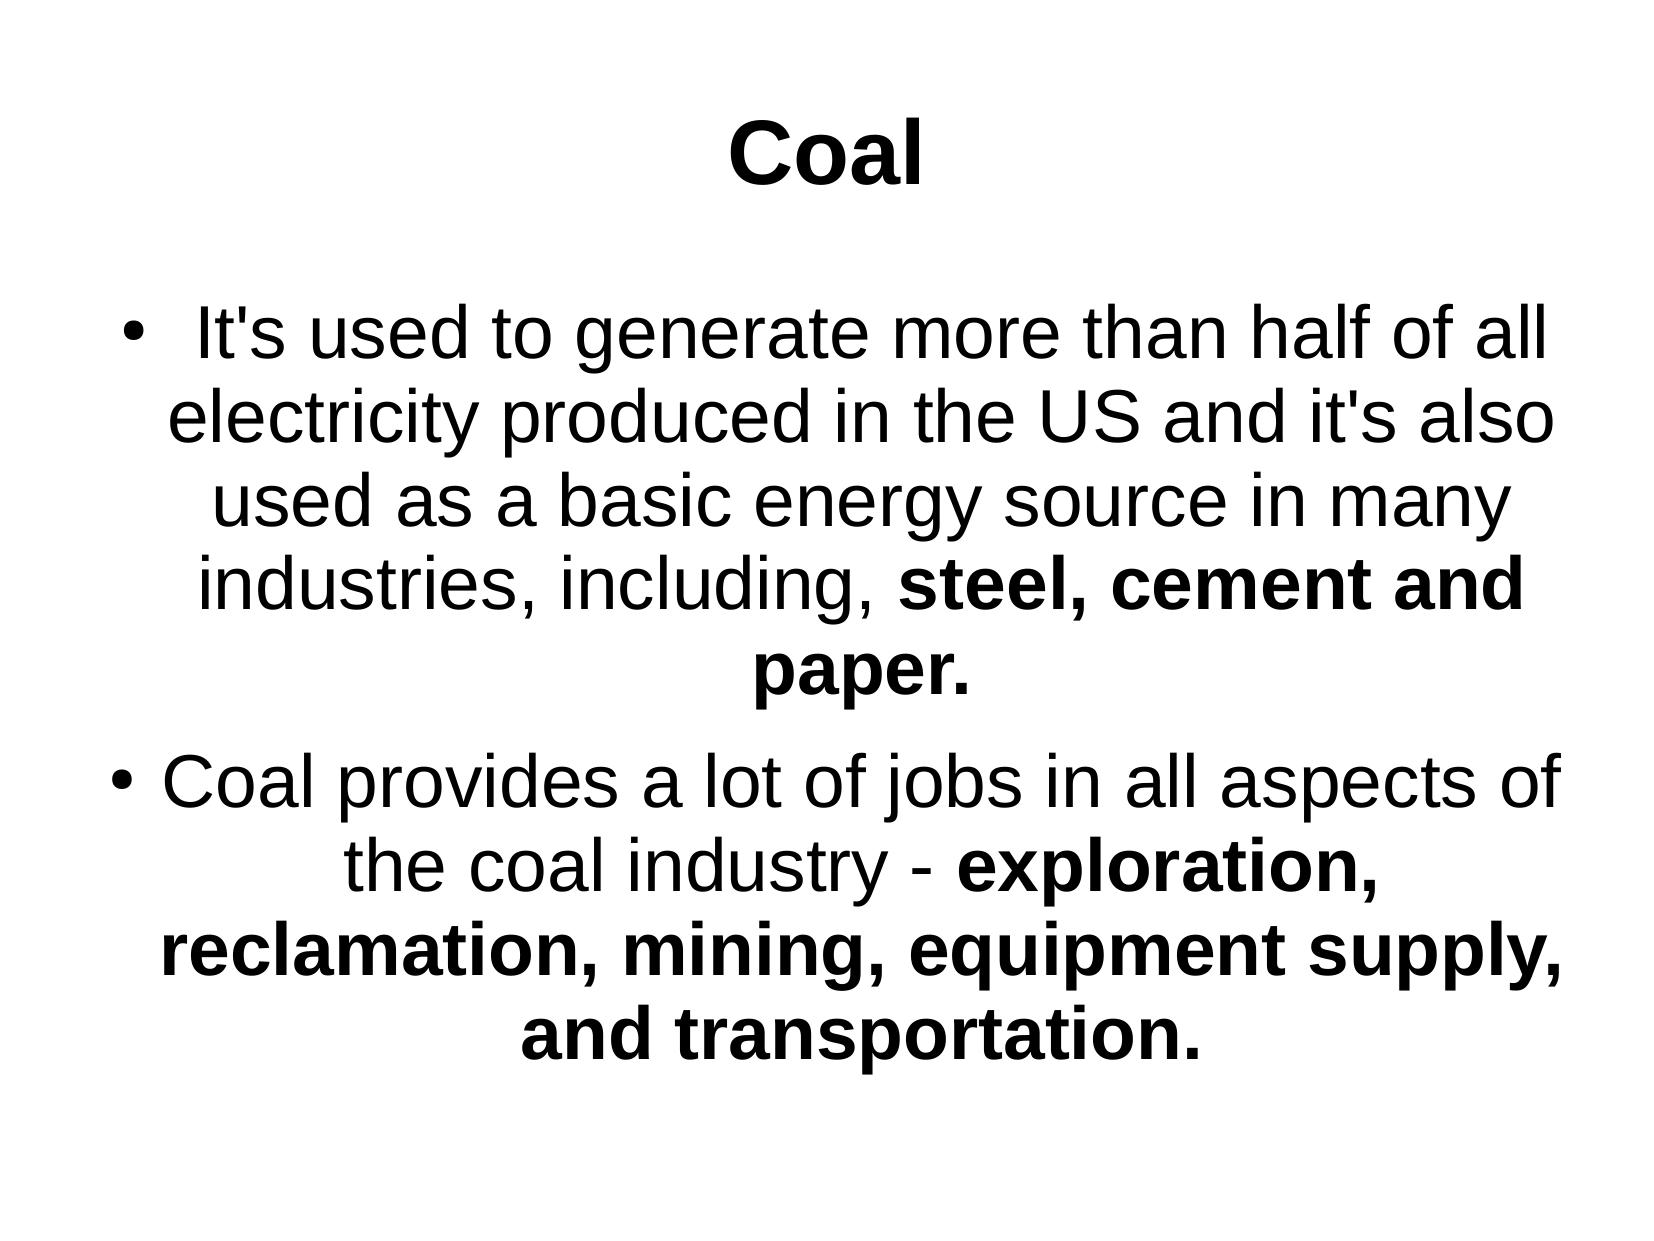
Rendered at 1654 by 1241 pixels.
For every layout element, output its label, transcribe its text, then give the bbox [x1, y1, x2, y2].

title Coal [82, 49, 1571, 257]
list It's used to generate more than half of all electricity produced in the US and it's also used as a basic energy source in many industries, including, steel, cement and paper. Coal provides a lot of jobs in all aspects of the coal industry - exploration, reclamation, mining, equipment supply, and transportation. [82, 290, 1571, 1241]
